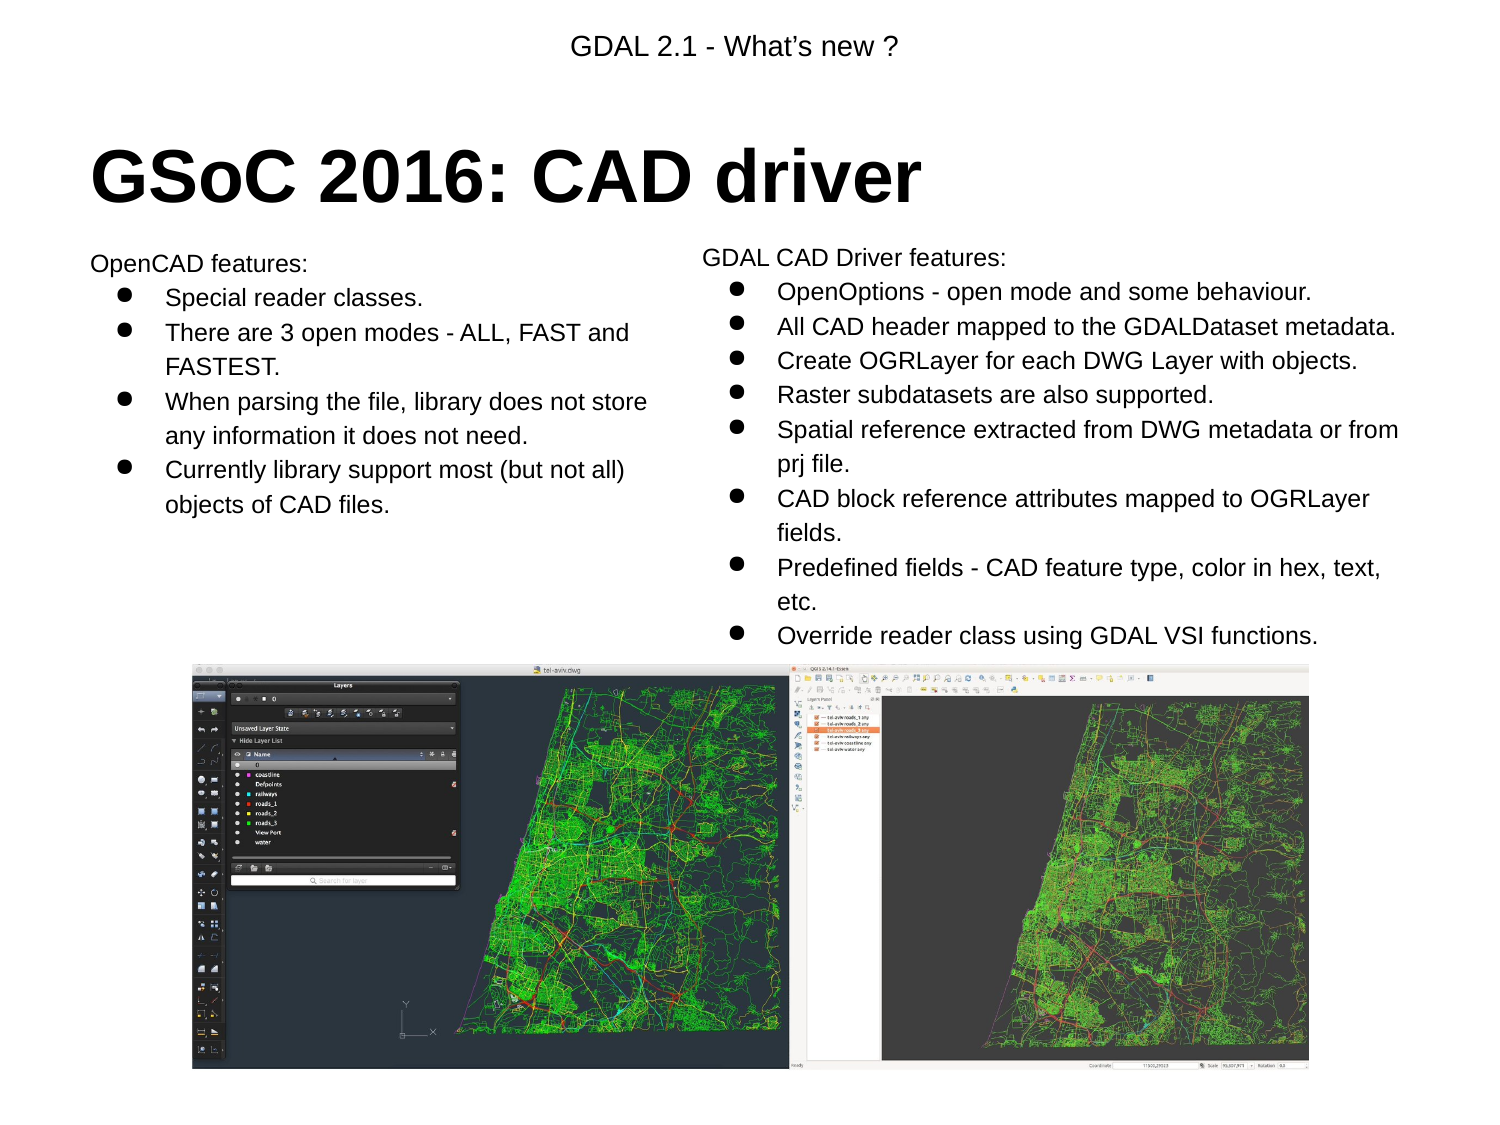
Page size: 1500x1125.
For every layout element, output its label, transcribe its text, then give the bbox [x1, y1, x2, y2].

picture [191, 664, 1309, 1072]
text_box GDAL CAD Driver features: OpenOptions - open mode and some behaviour. All CAD header mapped to the GDALDataset metadata. Create OGRLayer for each DWG Layer with objects. Raster subdatasets are also supported. Spatial reference extracted from DWG metadata or from prj file. CAD block reference attributes mapped to OGRLayer fields. Predefined fields - CAD feature type, color in hex, text, etc. Override reader class using GDAL VSI functions. [687, 232, 1425, 654]
title GSoC 2016: CAD driver [75, 45, 1425, 232]
text_box OpenCAD features: Special reader classes. There are 3 open modes - ALL, FAST and FASTEST. When parsing the file, library does not store any information it does not need. Currently library support most (but not all) objects of CAD files. [75, 232, 687, 529]
